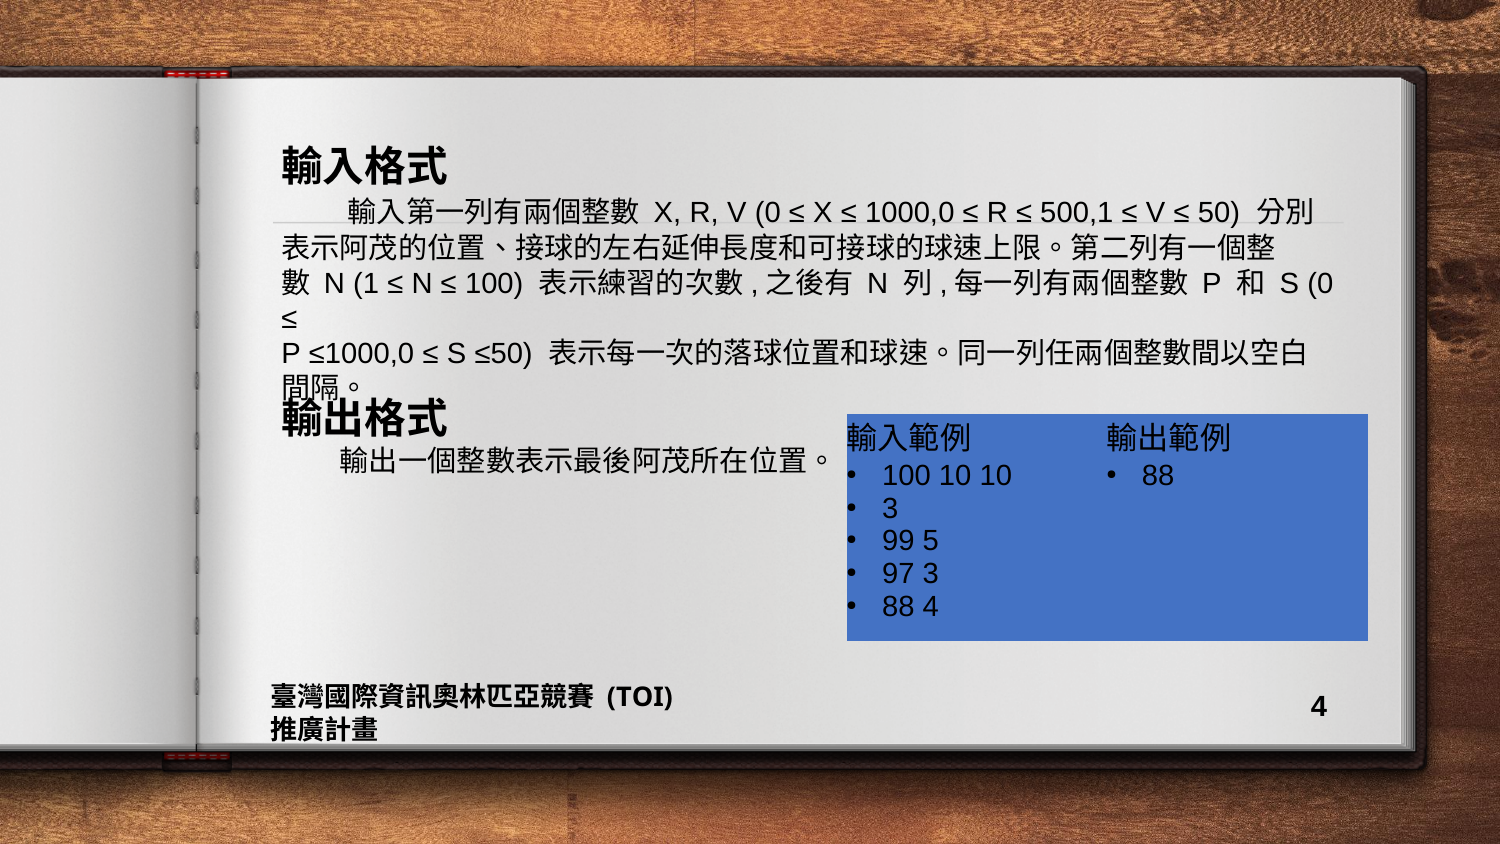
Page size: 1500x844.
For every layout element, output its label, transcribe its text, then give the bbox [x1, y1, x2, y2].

text_box 輸出格式 輸出一個整數表示最後阿茂所在位置。 [266, 385, 1368, 490]
table_header 輸出範例 88 [1106, 414, 1368, 641]
table_header 輸入範例 100 10 10 3 99 5 97 3 88 4 [847, 414, 1106, 641]
text_box 輸入格式 輸入第一列有兩個整數 X, R, V (0 ≤ X ≤ 1000,0 ≤ R ≤ 500,1 ≤ V ≤ 50) 分別 表示阿茂的位置、接球的左右延伸長度和可接球的球速上限。第二列有一個整 數 N (1 ≤ N ≤ 100) 表示練習的次數,之後有 N 列,每一列有兩個整數 P 和 S (0 ≤ P ≤1000,0 ≤ S ≤50) 表示每一次的落球位置和球速。同一列任兩個整數間以空白 間隔。 [266, 132, 1356, 385]
text_box [1295, 672, 1386, 737]
